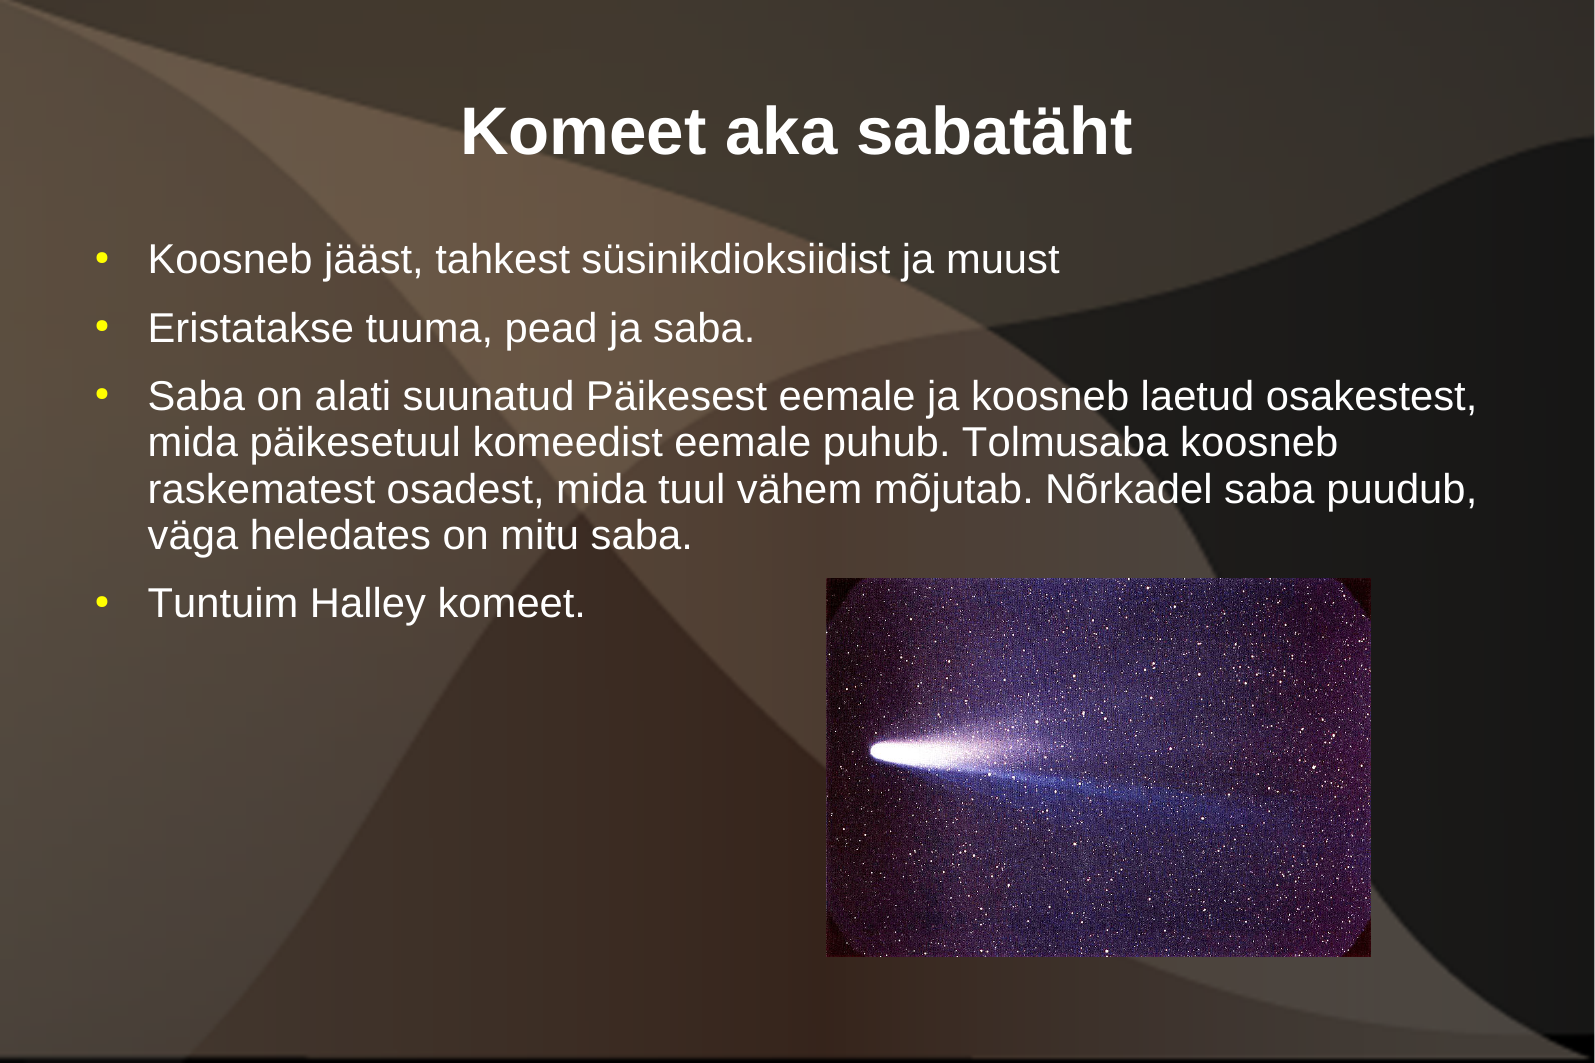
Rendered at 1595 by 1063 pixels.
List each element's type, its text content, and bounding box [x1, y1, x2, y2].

picture [0, 0, 1595, 1063]
list Koosneb jääst, tahkest süsinikdioksiidist ja muust Eristatakse tuuma, pead ja saba. Saba on alati suunatud Päikesest eemale ja koosneb laetud osakestest, mida päikesetuul komeedist eemale puhub. Tolmusaba koosneb raskematest osadest, mida tuul vähem mõjutab. Nõrkadel saba puudub, väga heledates on mitu saba. Tuntuim Halley komeet. [76, 236, 1512, 629]
title Komeet aka sabatäht [79, 42, 1515, 220]
